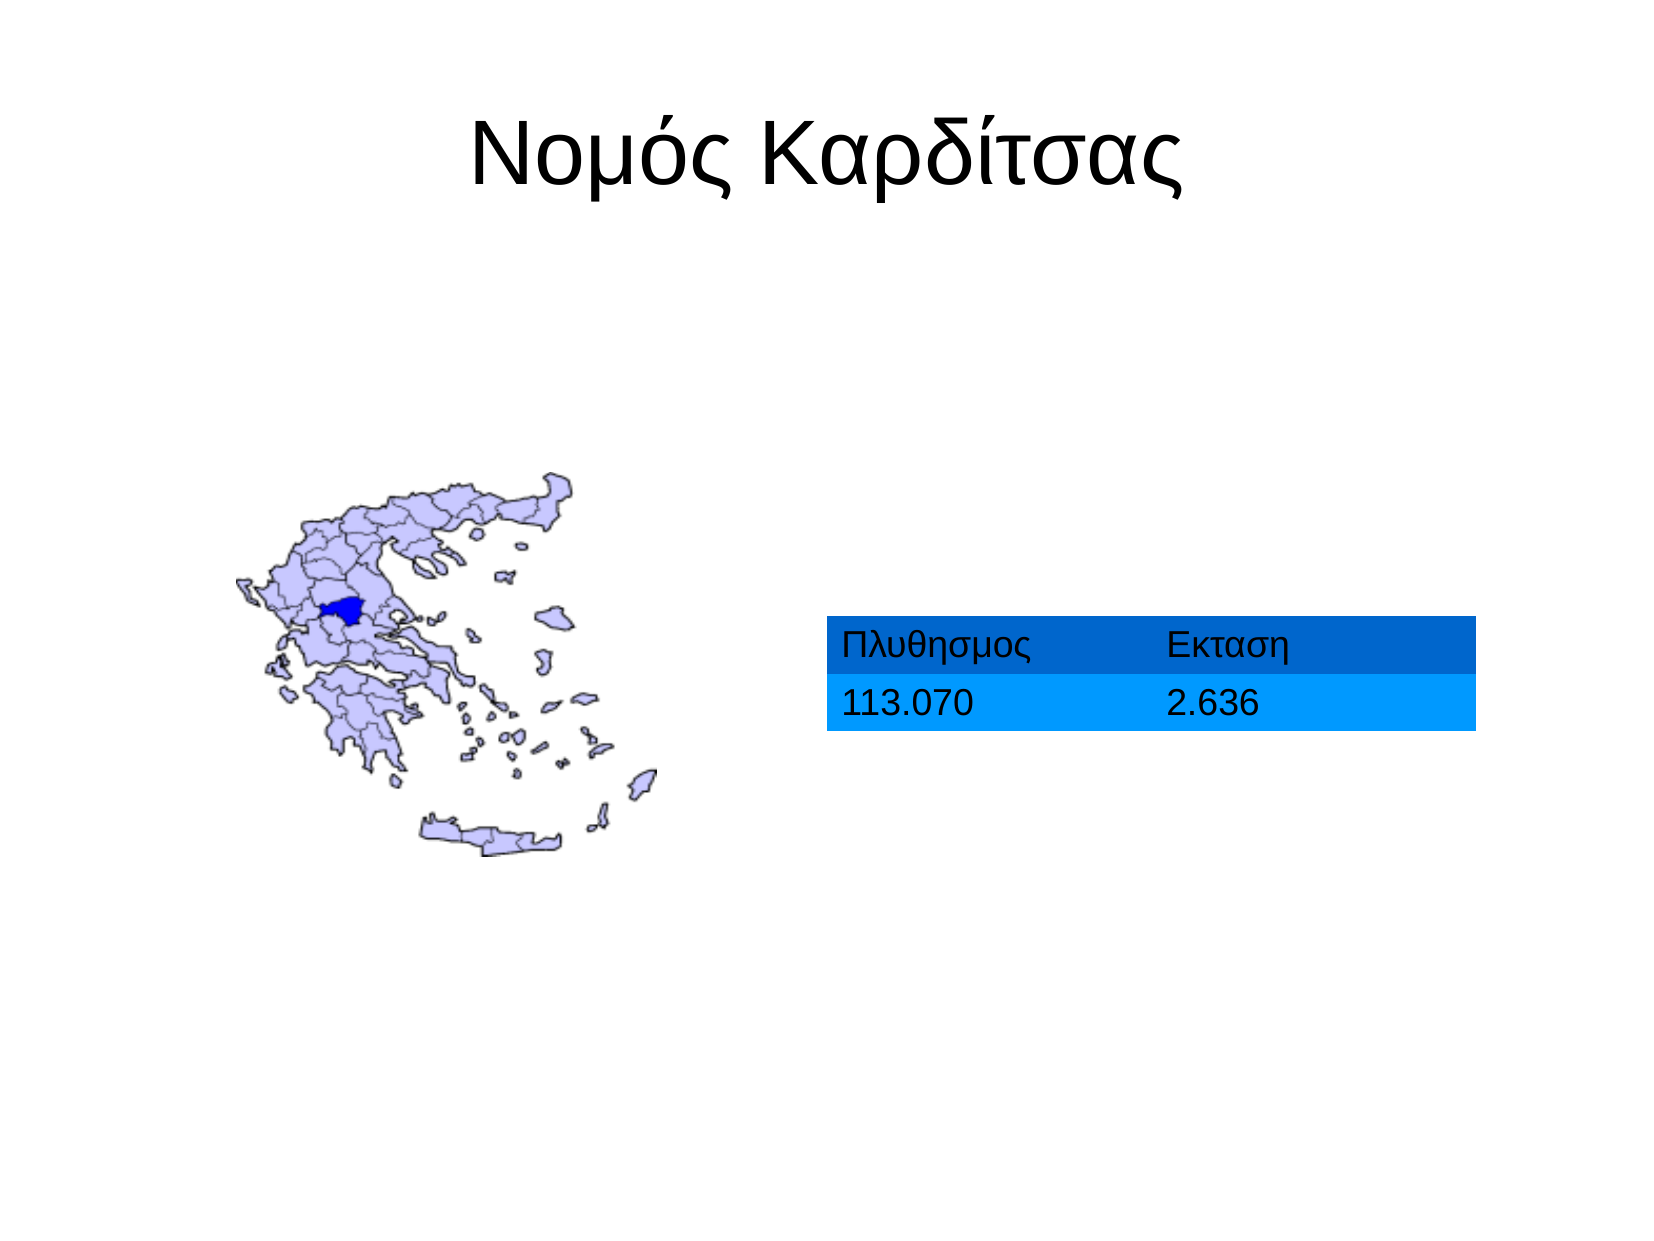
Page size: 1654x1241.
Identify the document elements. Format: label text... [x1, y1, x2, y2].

table_header Πλυθησμος [827, 616, 1151, 674]
title Νομός Καρδίτσας [82, 56, 1571, 250]
table_header Εκταση [1151, 616, 1476, 674]
table_cell 113.070 [827, 674, 1151, 731]
table_cell 2.636 [1151, 674, 1476, 731]
picture [236, 472, 657, 857]
